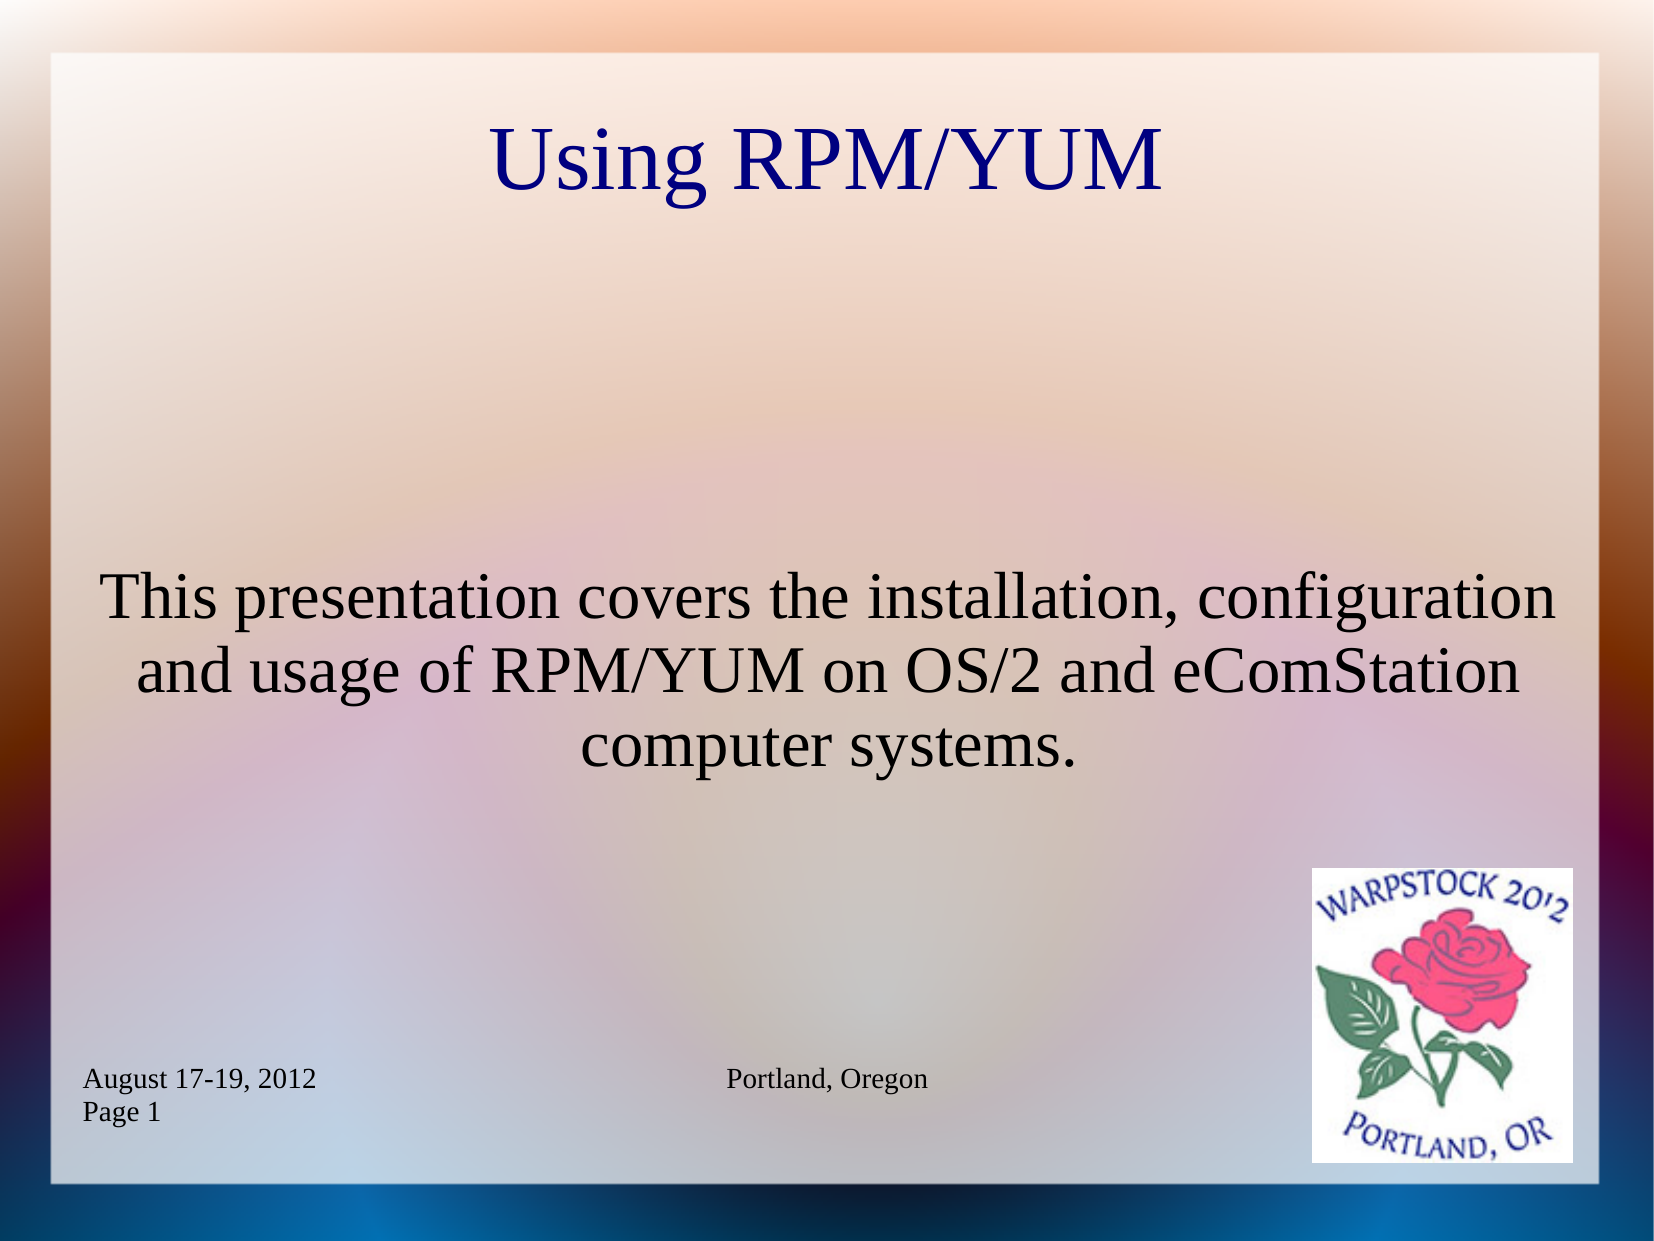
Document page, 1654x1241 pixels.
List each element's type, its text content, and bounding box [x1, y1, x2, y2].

title Using RPM/YUM [82, 55, 1571, 263]
subtitle This presentation covers the installation, configuration and usage of RPM/YUM on OS/2 and eComStation computer systems. [82, 290, 1571, 1051]
picture [0, 0, 1654, 1241]
